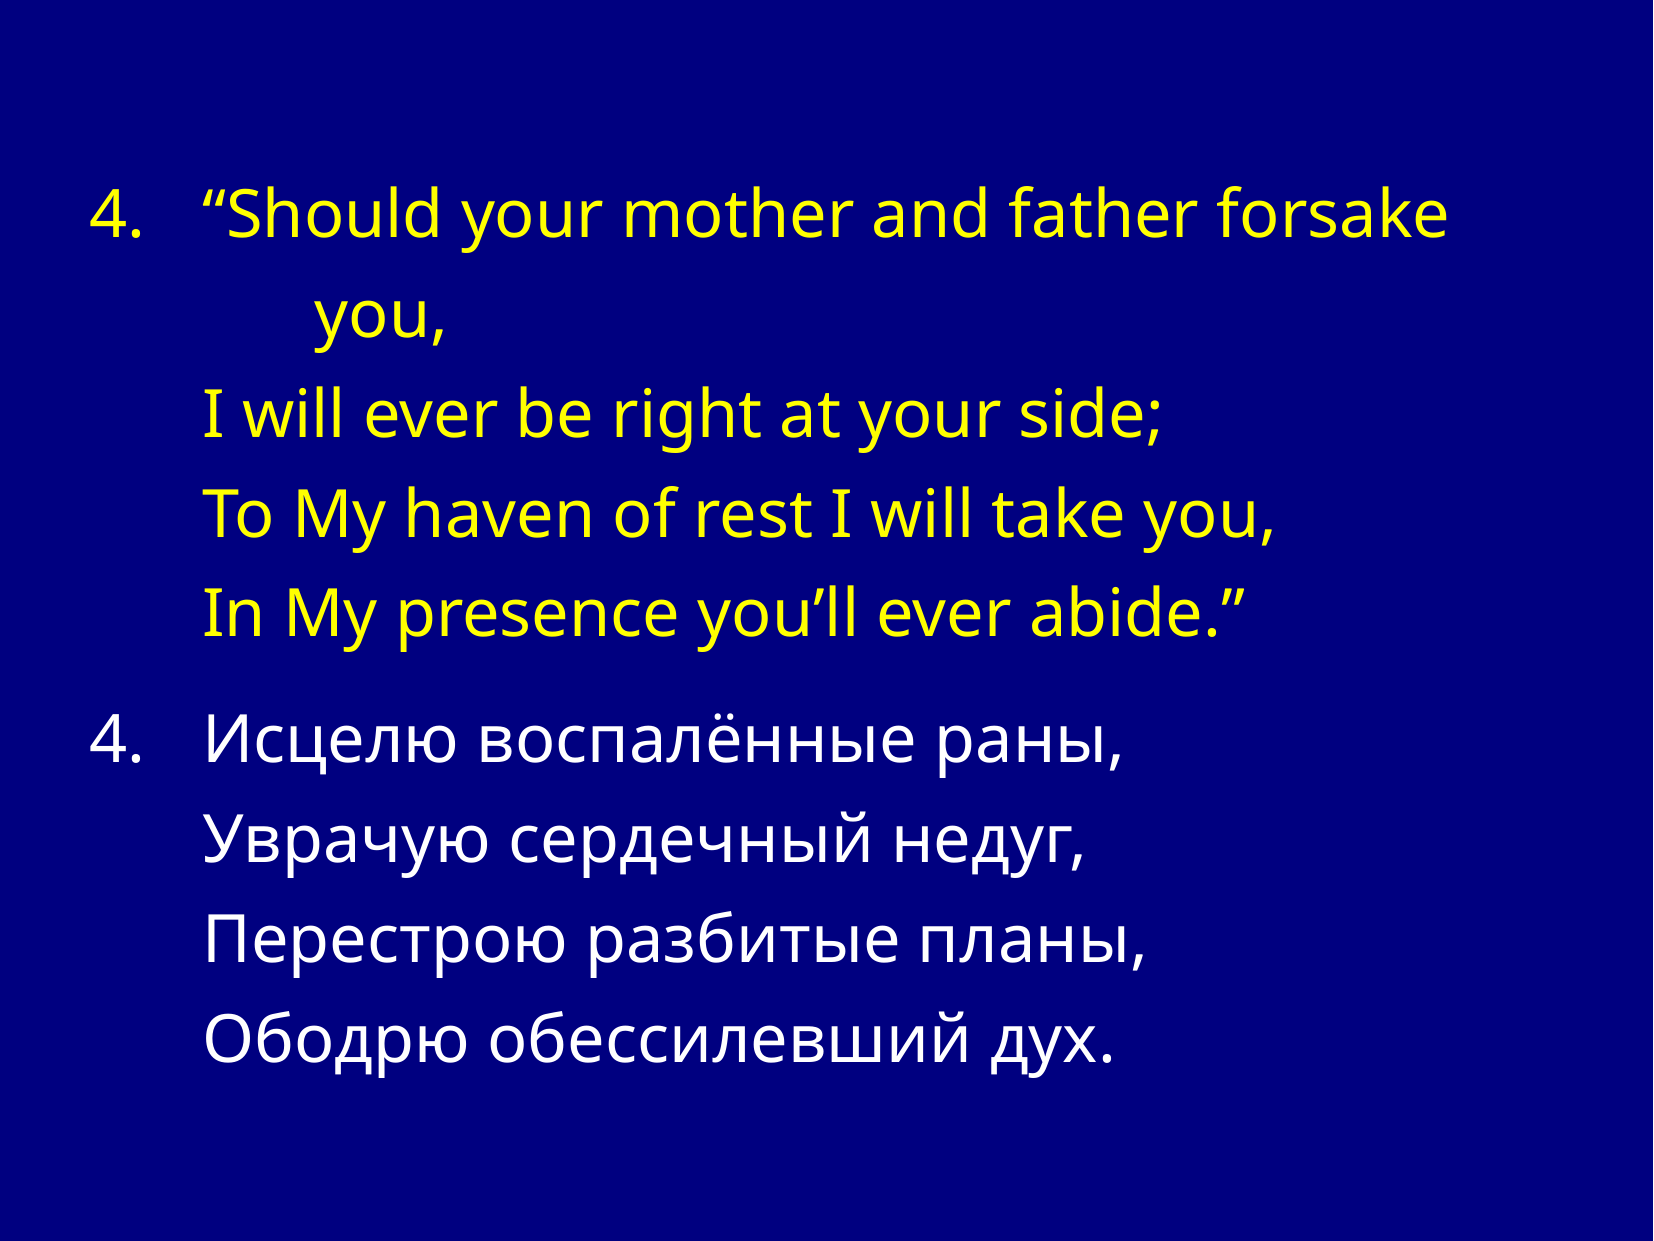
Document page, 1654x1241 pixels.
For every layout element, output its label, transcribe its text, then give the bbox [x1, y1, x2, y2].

text_box 4. “Should your mother and father forsake you, I will ever be right at your side; To My haven of rest I will take you, In My presence you’ll ever abide.” [75, 150, 1576, 638]
text_box 4. Исцелю воспалённые раны, Уврачую сердечный недуг, Перестрою разбитые планы, Ободрю обессилевший дух. [75, 675, 1576, 1163]
